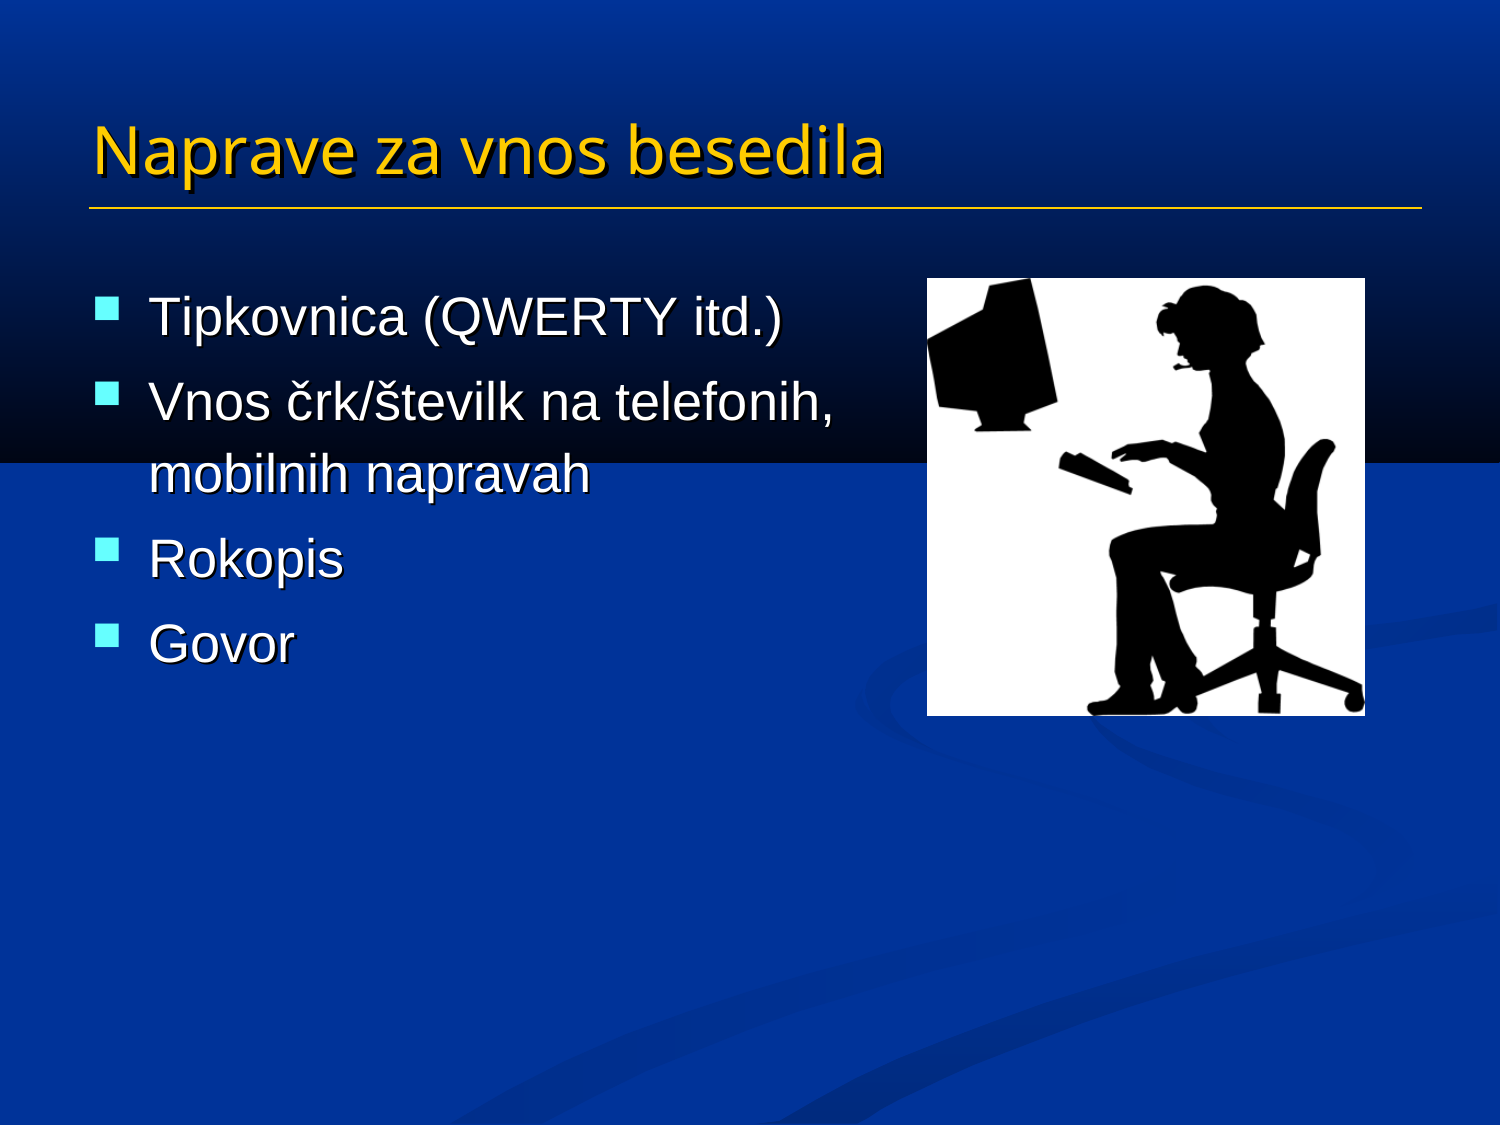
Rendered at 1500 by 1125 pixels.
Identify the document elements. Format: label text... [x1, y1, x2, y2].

list Tipkovnica (QWERTY itd.) Vnos črk/številk na telefonih, mobilnih napravah Rokopis Govor [76, 267, 940, 1083]
text_box Naprave za vnos besedila [76, 54, 1352, 242]
picture [927, 278, 1365, 716]
